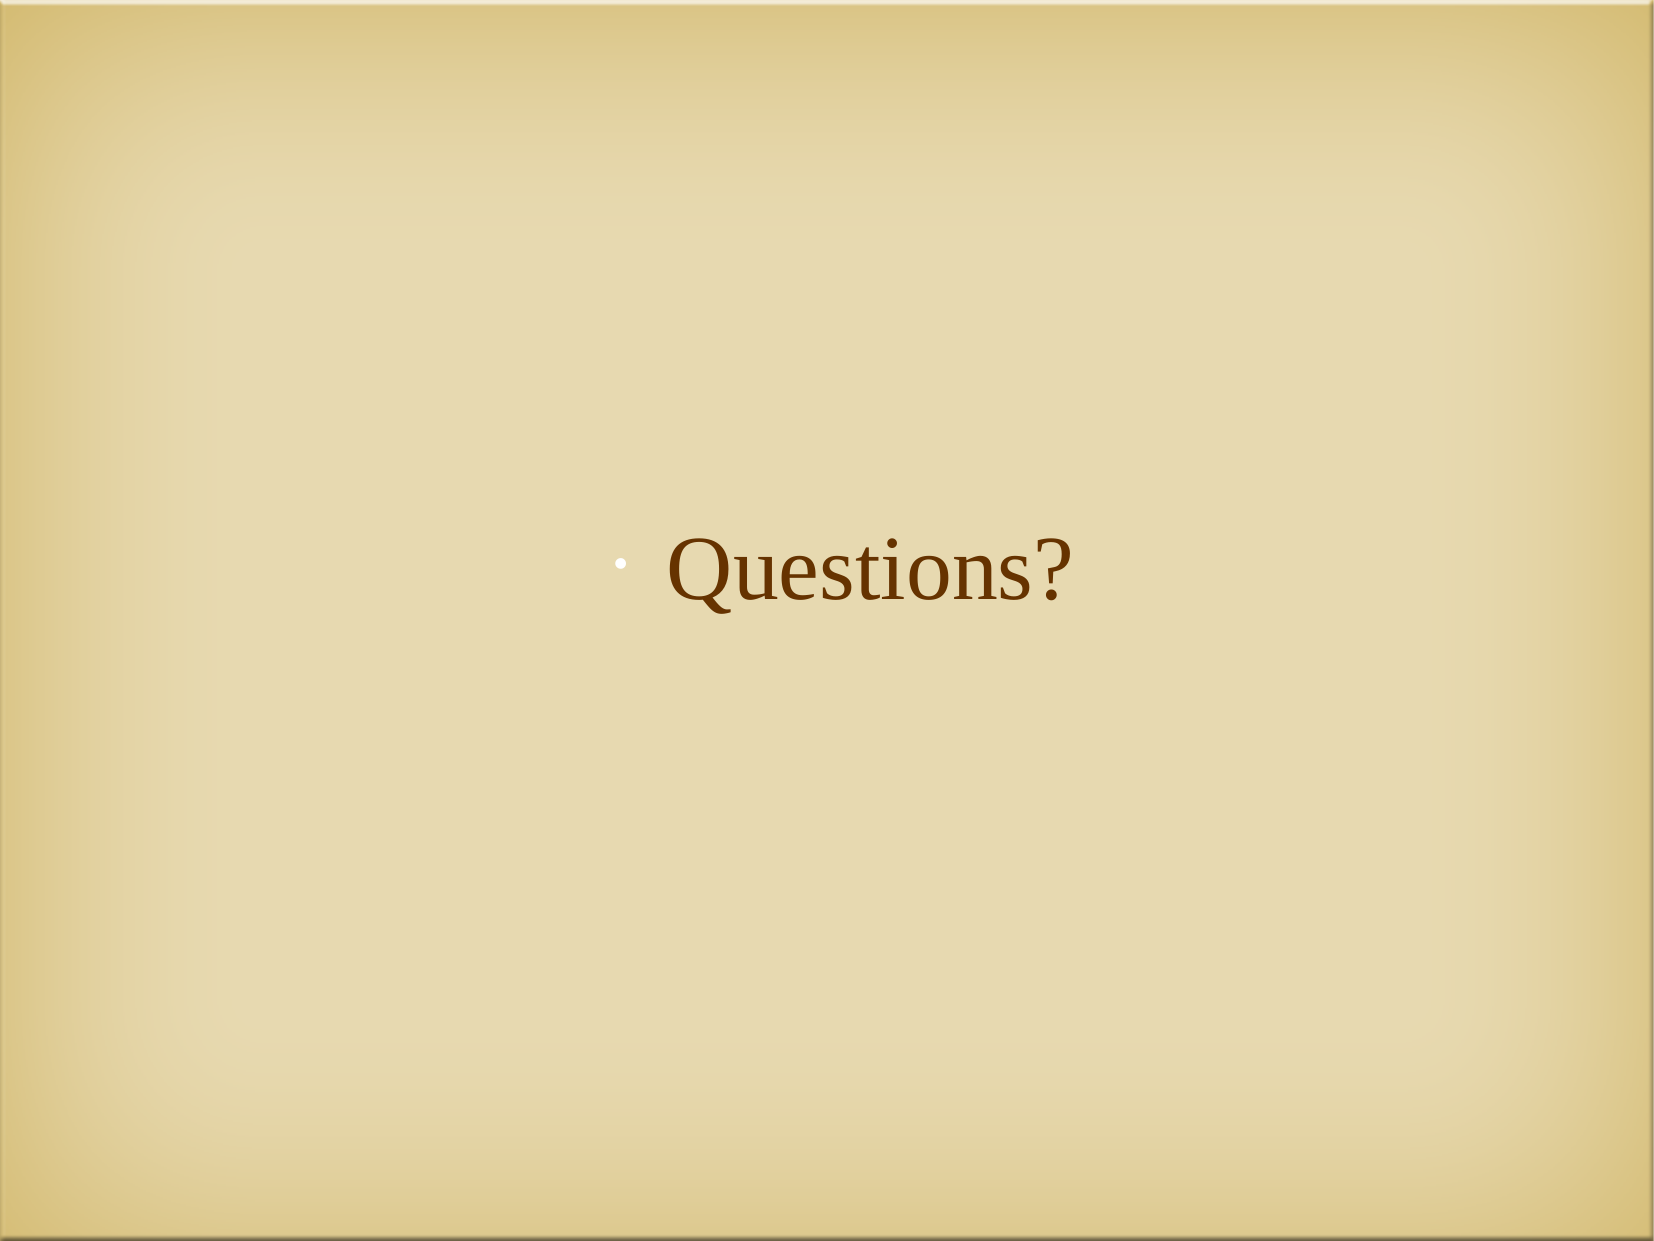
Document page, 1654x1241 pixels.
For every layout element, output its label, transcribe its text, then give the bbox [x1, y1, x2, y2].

picture [0, 0, 1654, 1241]
list Questions? [120, 414, 1533, 827]
